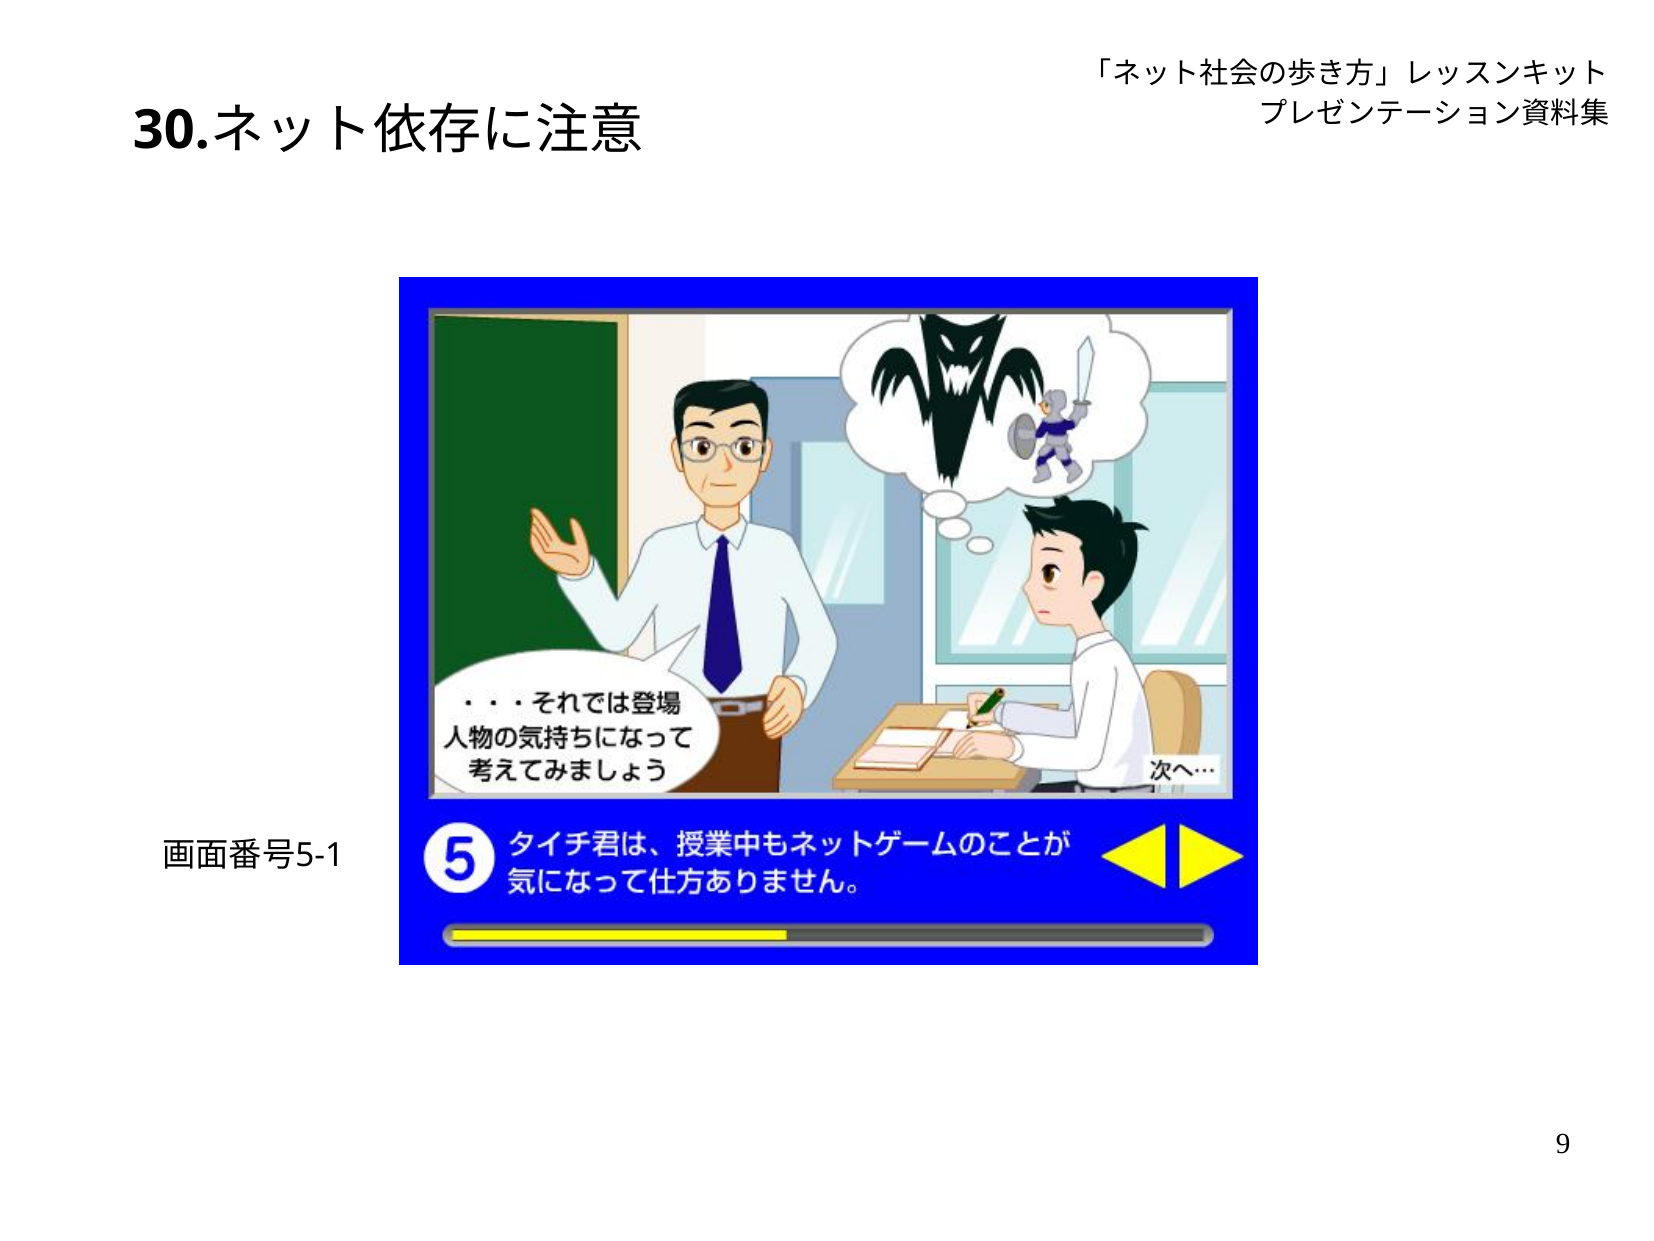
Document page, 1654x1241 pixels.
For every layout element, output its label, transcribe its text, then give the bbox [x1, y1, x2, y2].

text_box 「ネット社会の歩き方」レッスンキット プレゼンテーション資料集 [1062, 44, 1625, 139]
text_box 30.ネット依存に注意 [118, 88, 1093, 169]
picture [399, 277, 1258, 965]
text_box 画面番号5-1 [147, 826, 384, 882]
